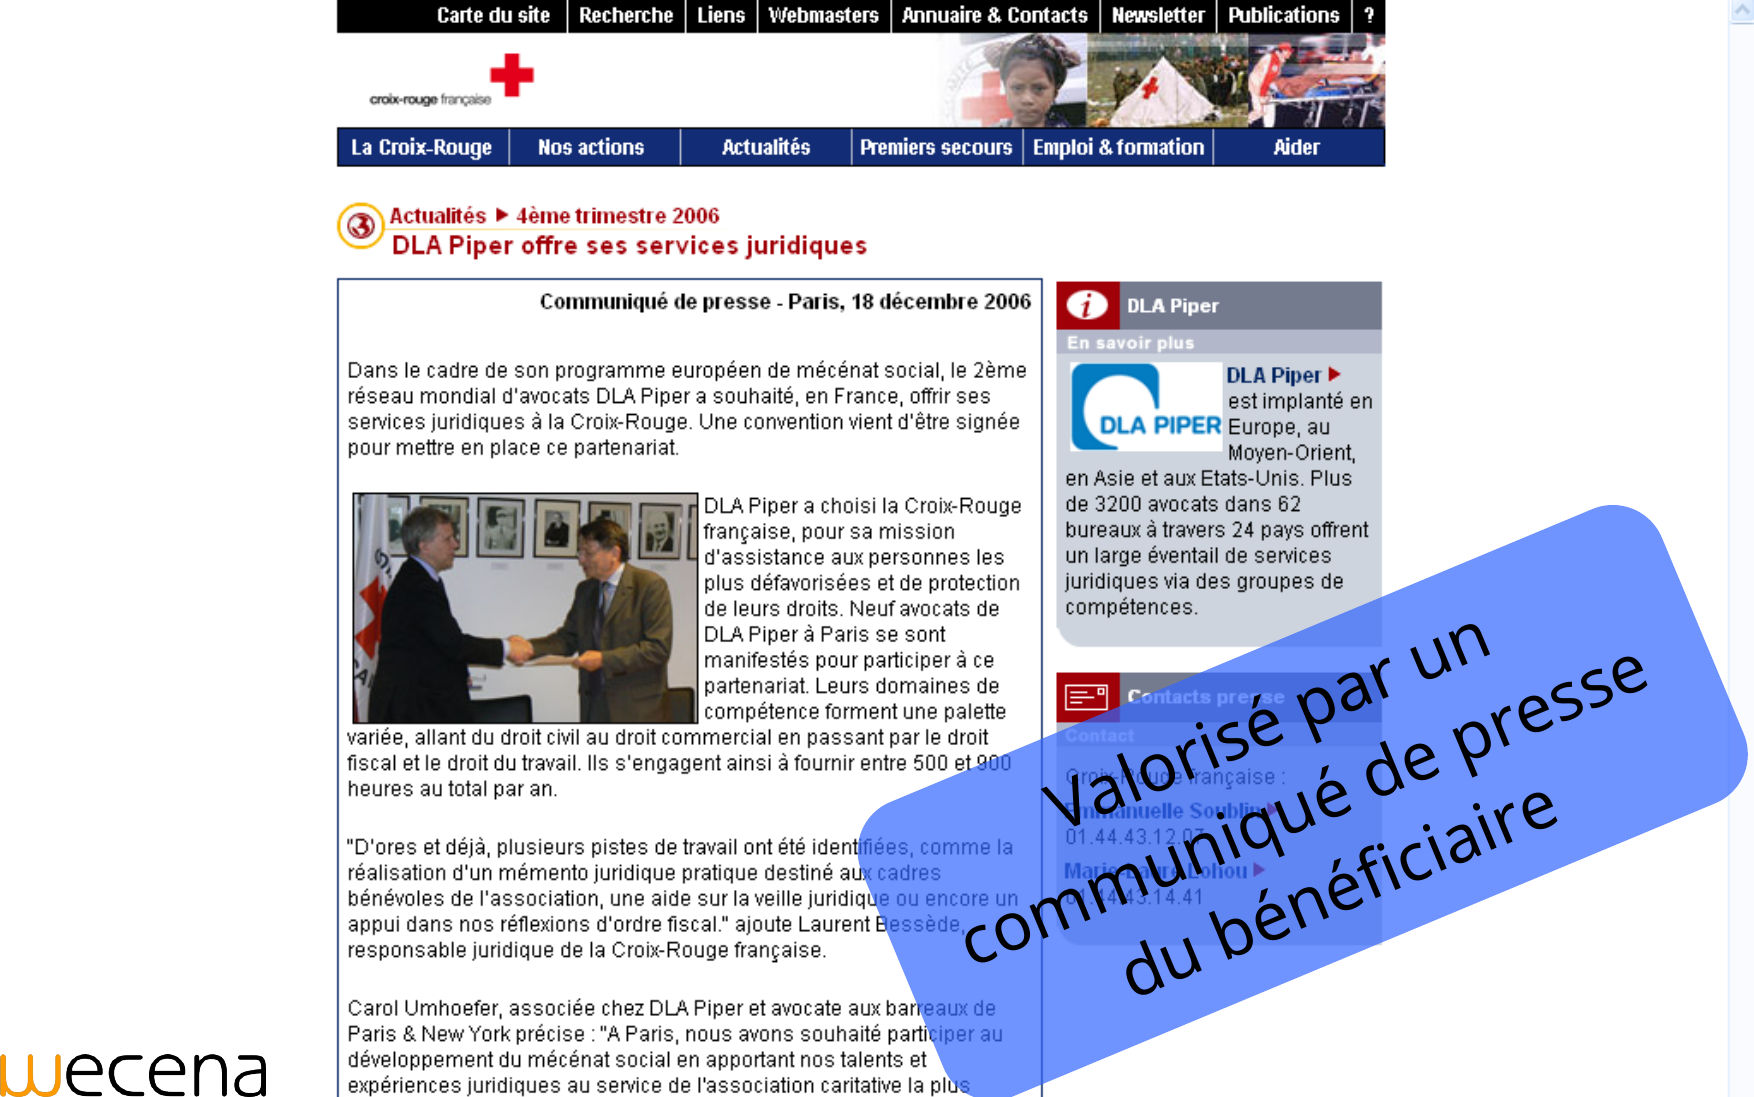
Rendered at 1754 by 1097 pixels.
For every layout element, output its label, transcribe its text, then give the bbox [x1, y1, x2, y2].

picture [0, 0, 1754, 1097]
text_box Valorisé par un communiqué de presse du bénéficiaire [857, 504, 1748, 1097]
